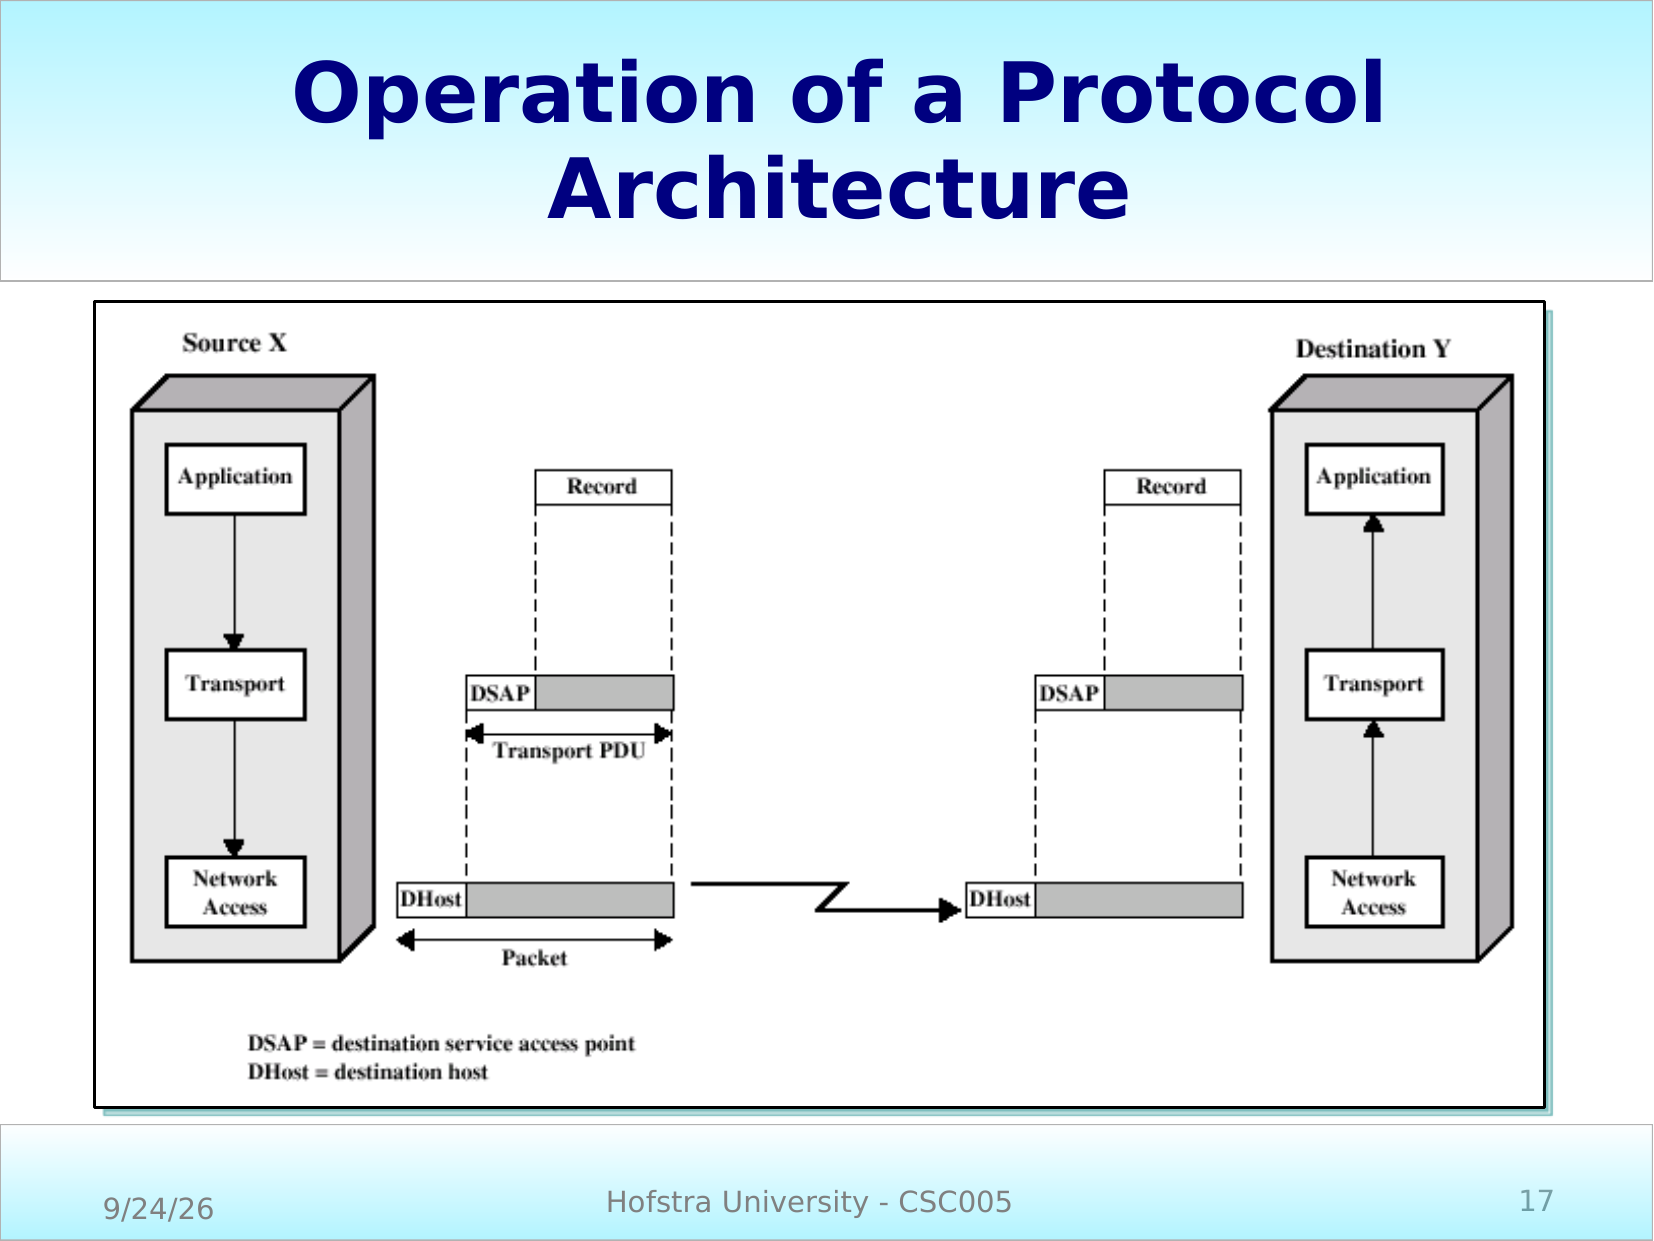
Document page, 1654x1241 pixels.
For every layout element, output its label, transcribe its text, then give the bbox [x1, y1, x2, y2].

title Operation of a Protocol Architecture [96, 15, 1585, 247]
picture [96, 303, 1543, 1106]
